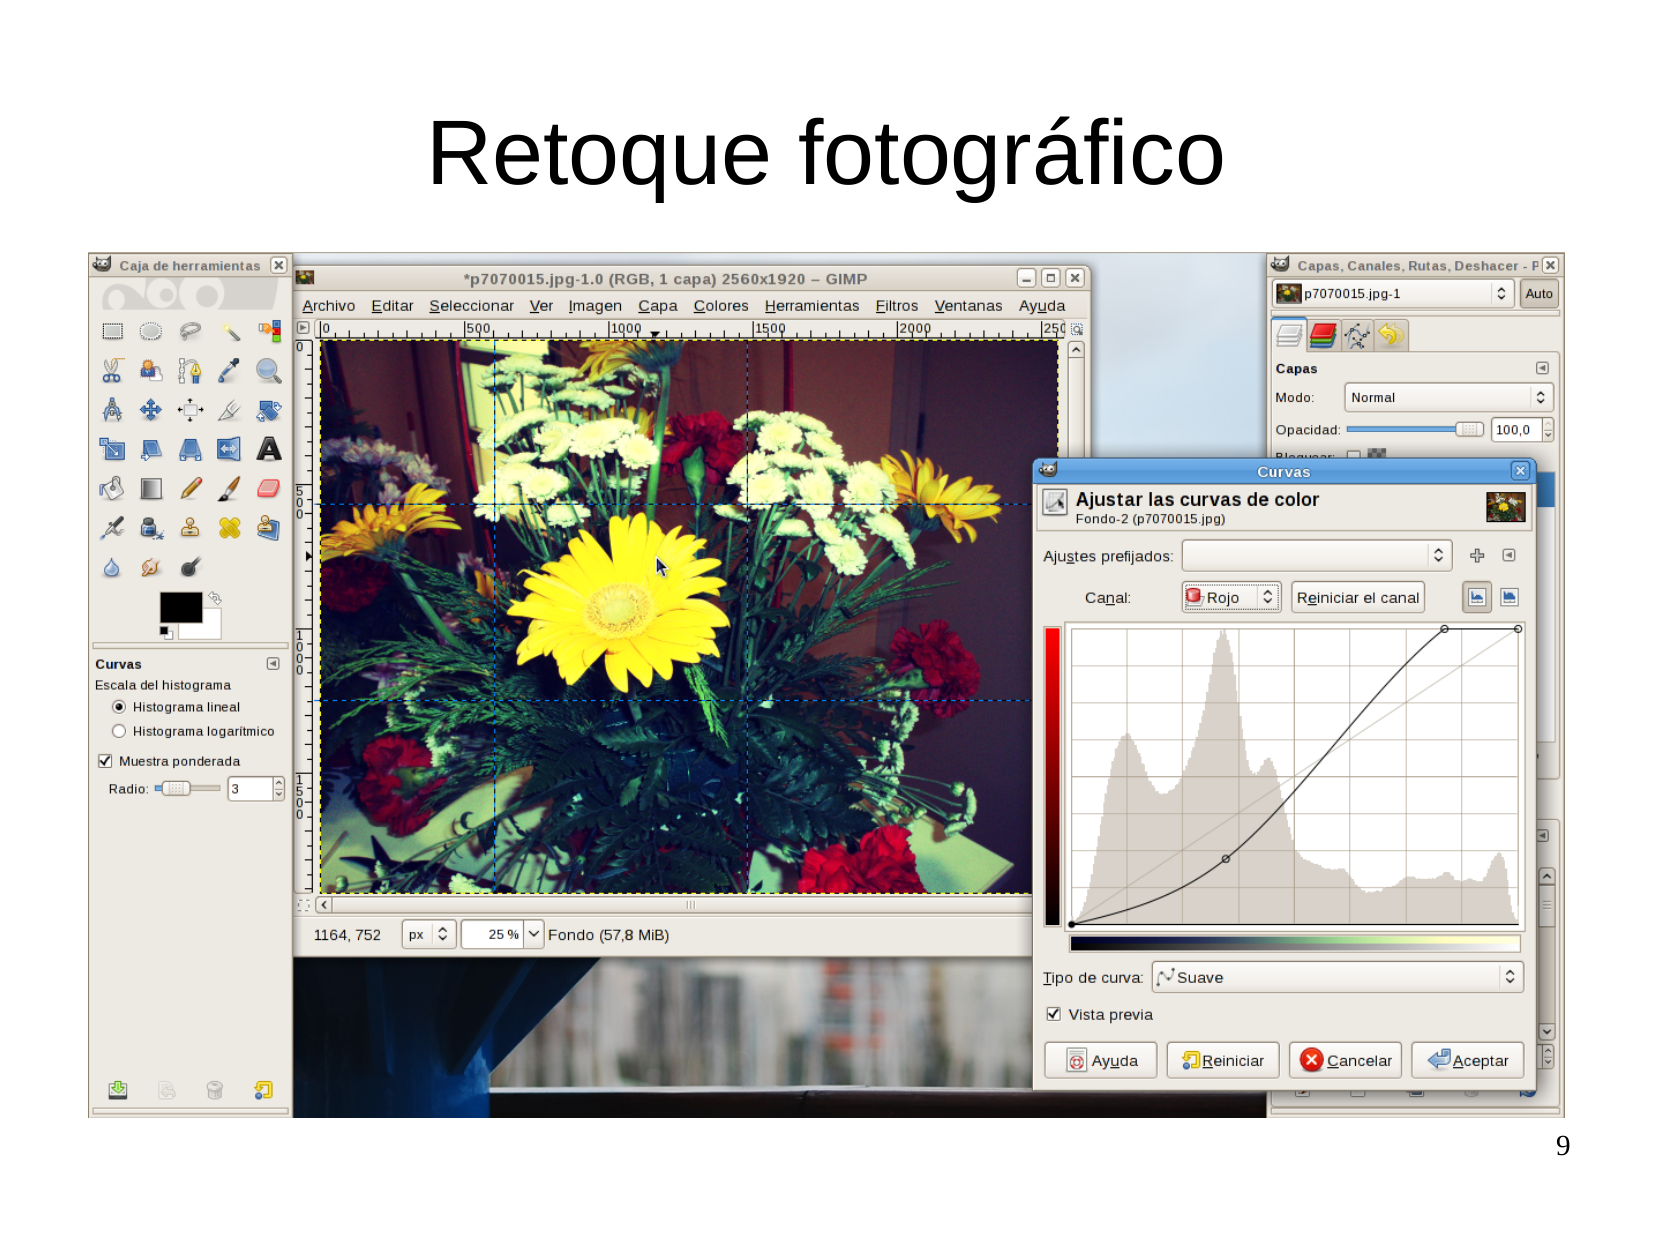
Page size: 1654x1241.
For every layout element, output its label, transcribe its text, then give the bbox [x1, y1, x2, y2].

picture [88, 252, 1565, 1118]
title Retoque fotográfico [82, 56, 1571, 250]
